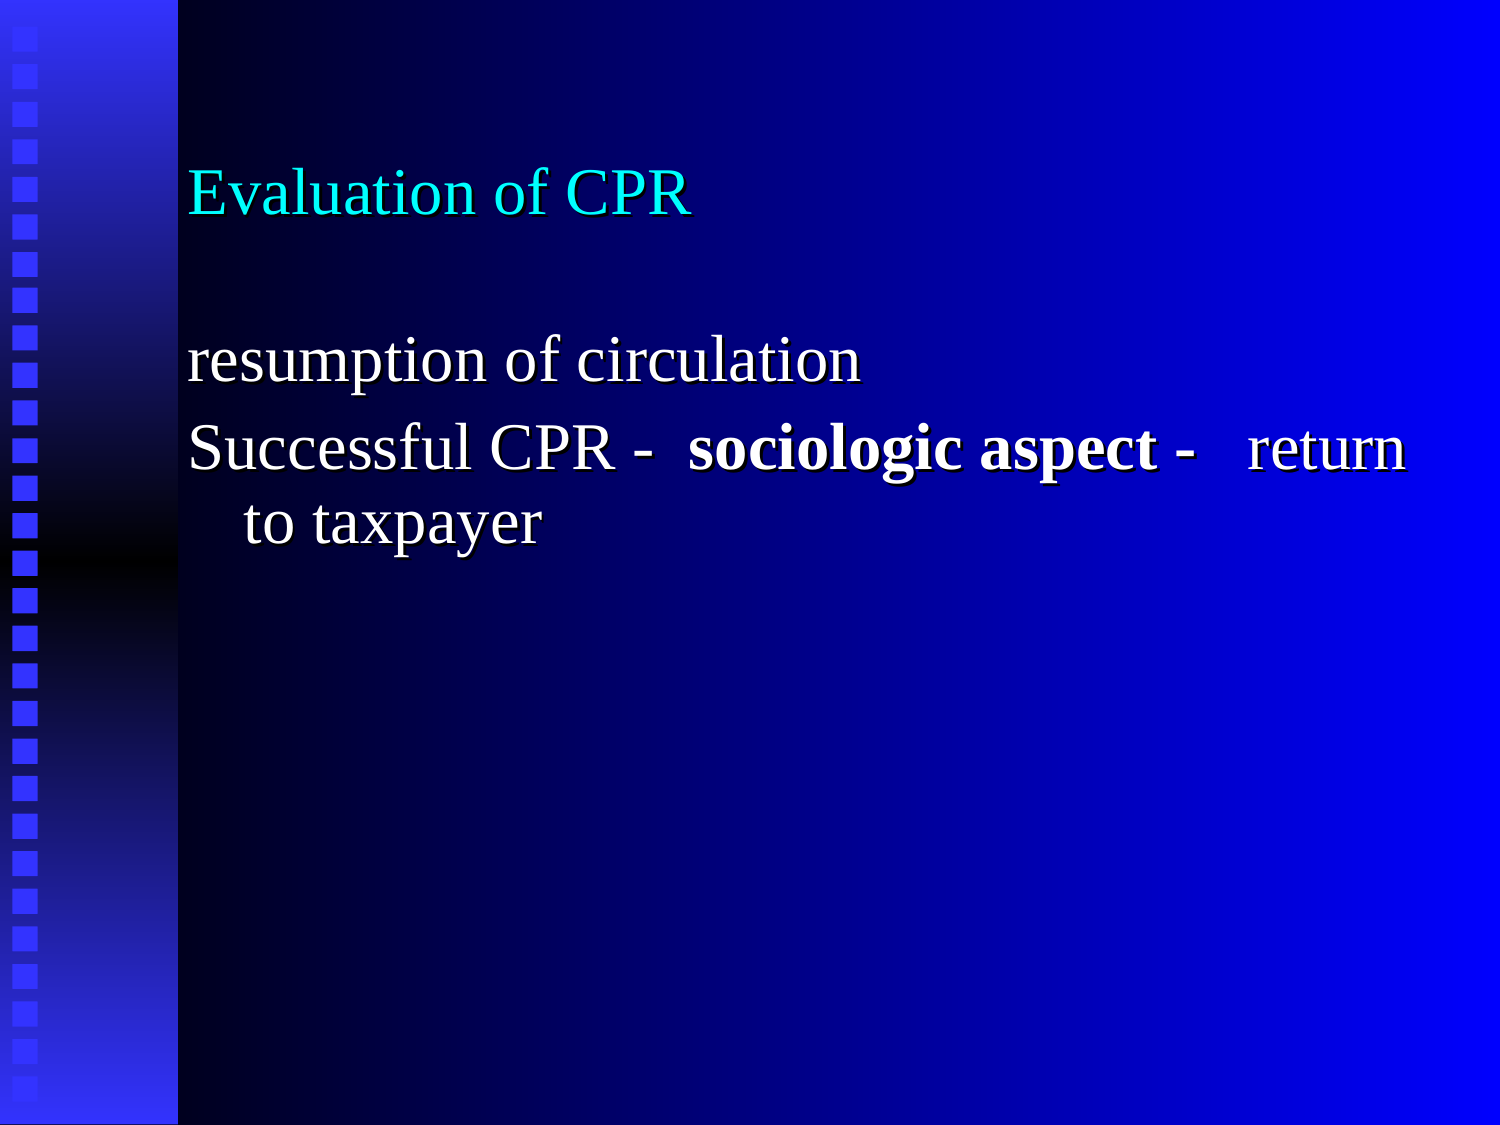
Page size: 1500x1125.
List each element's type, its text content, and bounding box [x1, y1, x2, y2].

title Evaluation of CPR [187, 99, 1463, 288]
list resumption of circulation Successful CPR - sociologic aspect - return to taxpayer [187, 324, 1463, 1125]
